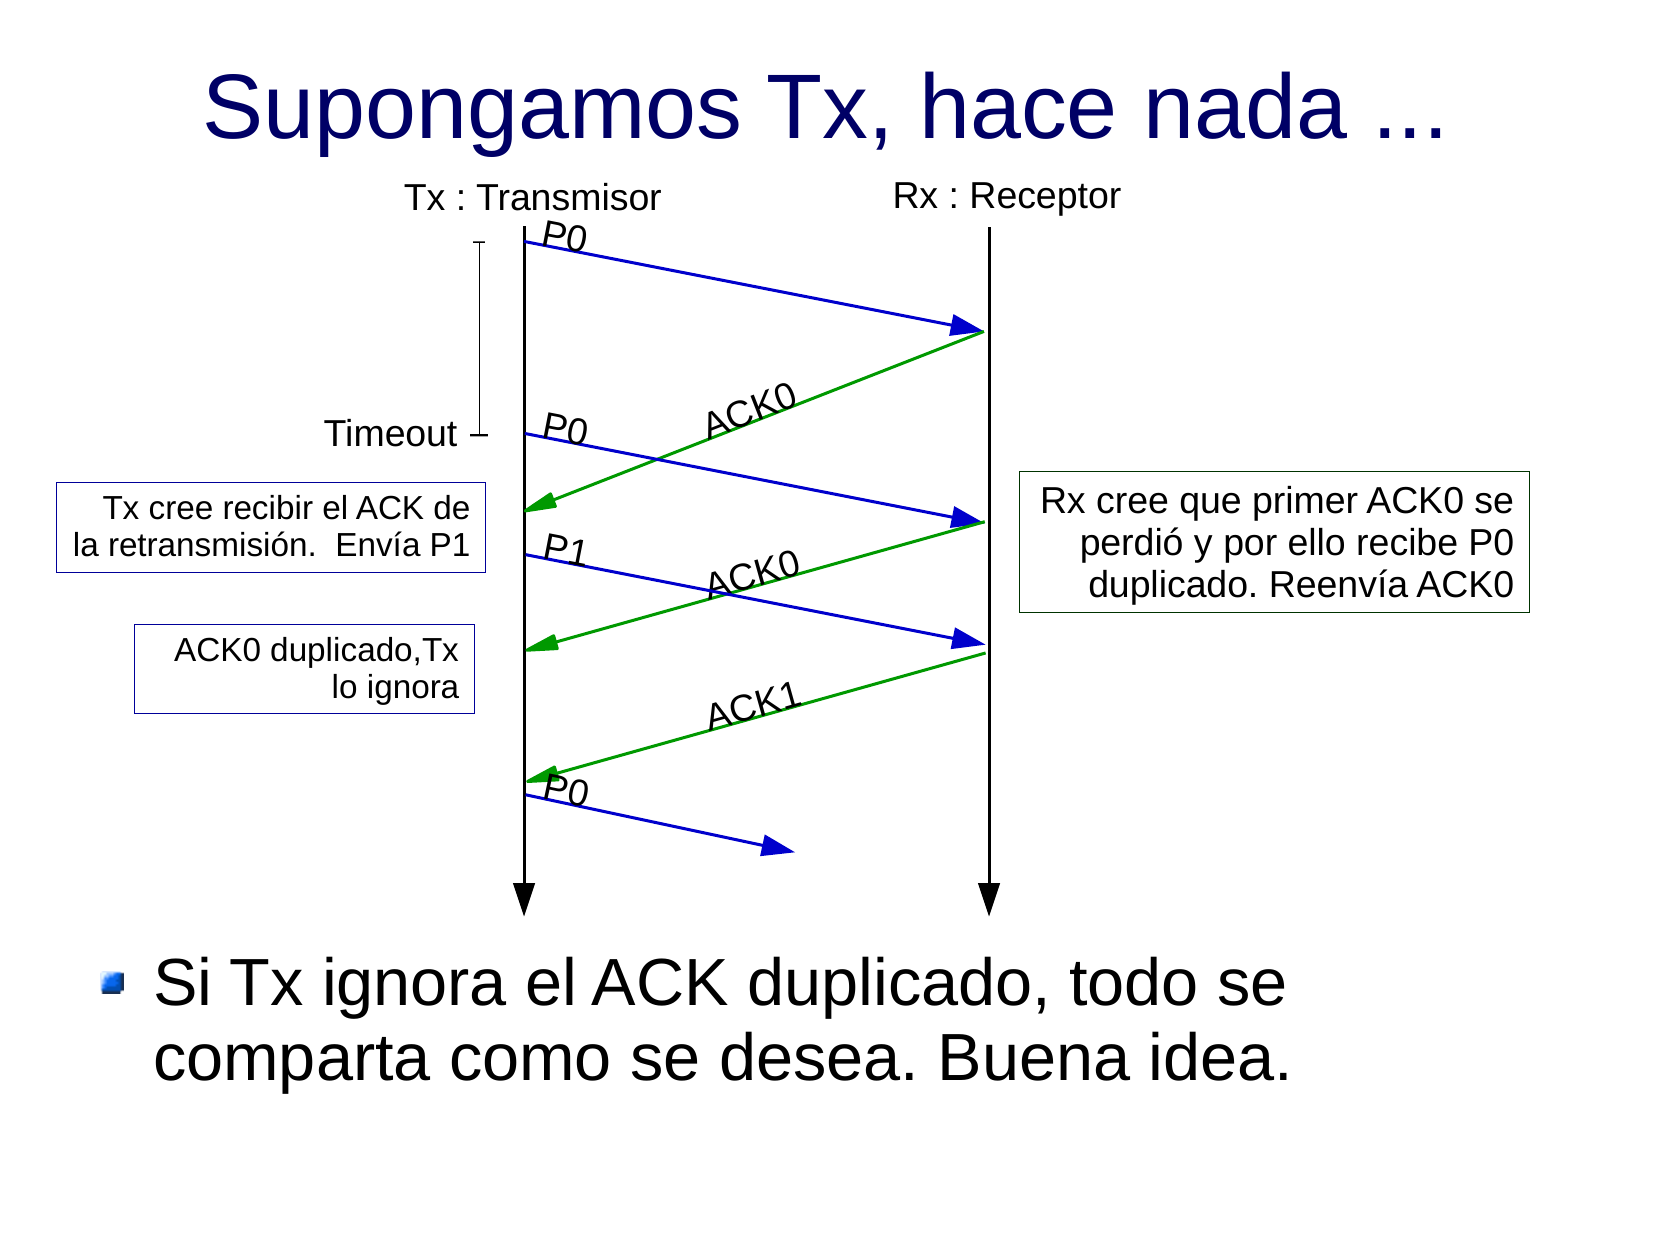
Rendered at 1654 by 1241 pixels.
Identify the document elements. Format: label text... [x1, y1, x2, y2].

title Supongamos Tx, hace nada ... [82, 49, 1571, 166]
text_box Tx : Transmisor [389, 169, 690, 226]
text_box Tx cree recibir el ACK de la retransmisión. Envía P1 [56, 482, 486, 573]
text_box Rx : Receptor [877, 166, 1178, 224]
text_box Rx cree que primer ACK0 se perdió y por ello recibe P0 duplicado. Reenvía ACK0 [1019, 471, 1530, 613]
text_box Timeout [308, 405, 474, 463]
text_box ACK0 duplicado,Tx lo ignora [134, 624, 475, 714]
list Si Tx ignora el ACK duplicado, todo se comparta como se desea. Buena idea. [82, 945, 1571, 1205]
